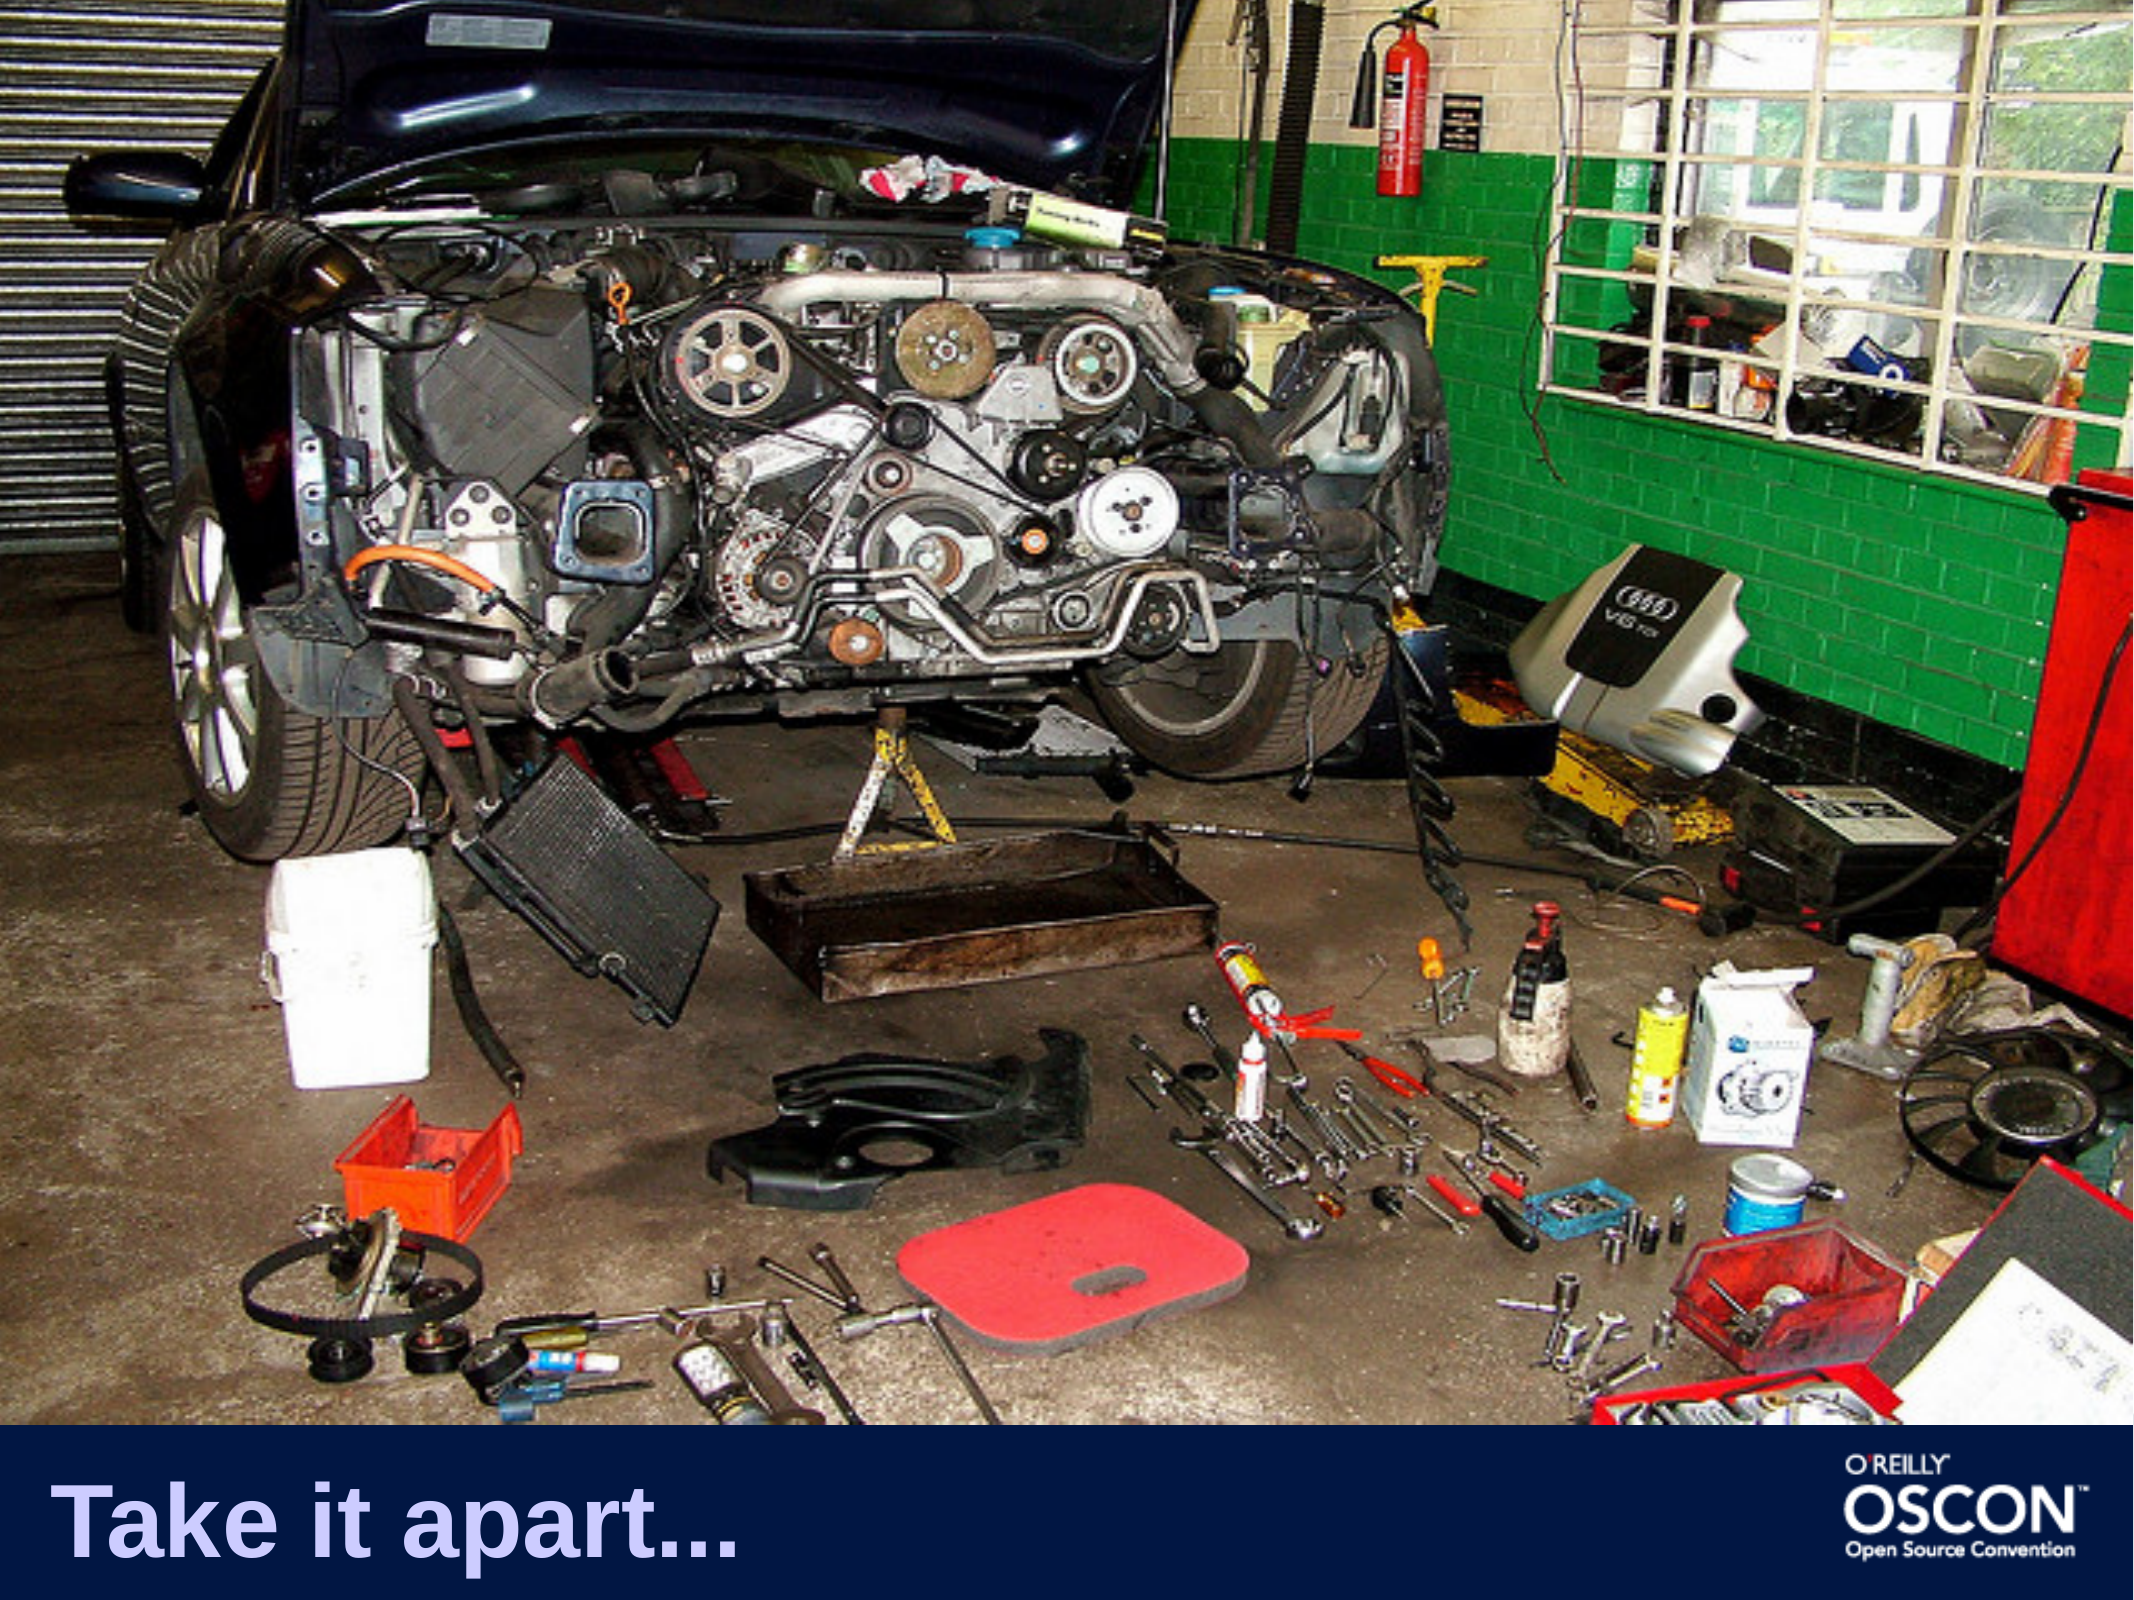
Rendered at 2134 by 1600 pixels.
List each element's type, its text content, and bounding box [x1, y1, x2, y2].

title Take it apart... [41, 1432, 2094, 1600]
picture [0, 0, 2134, 1600]
